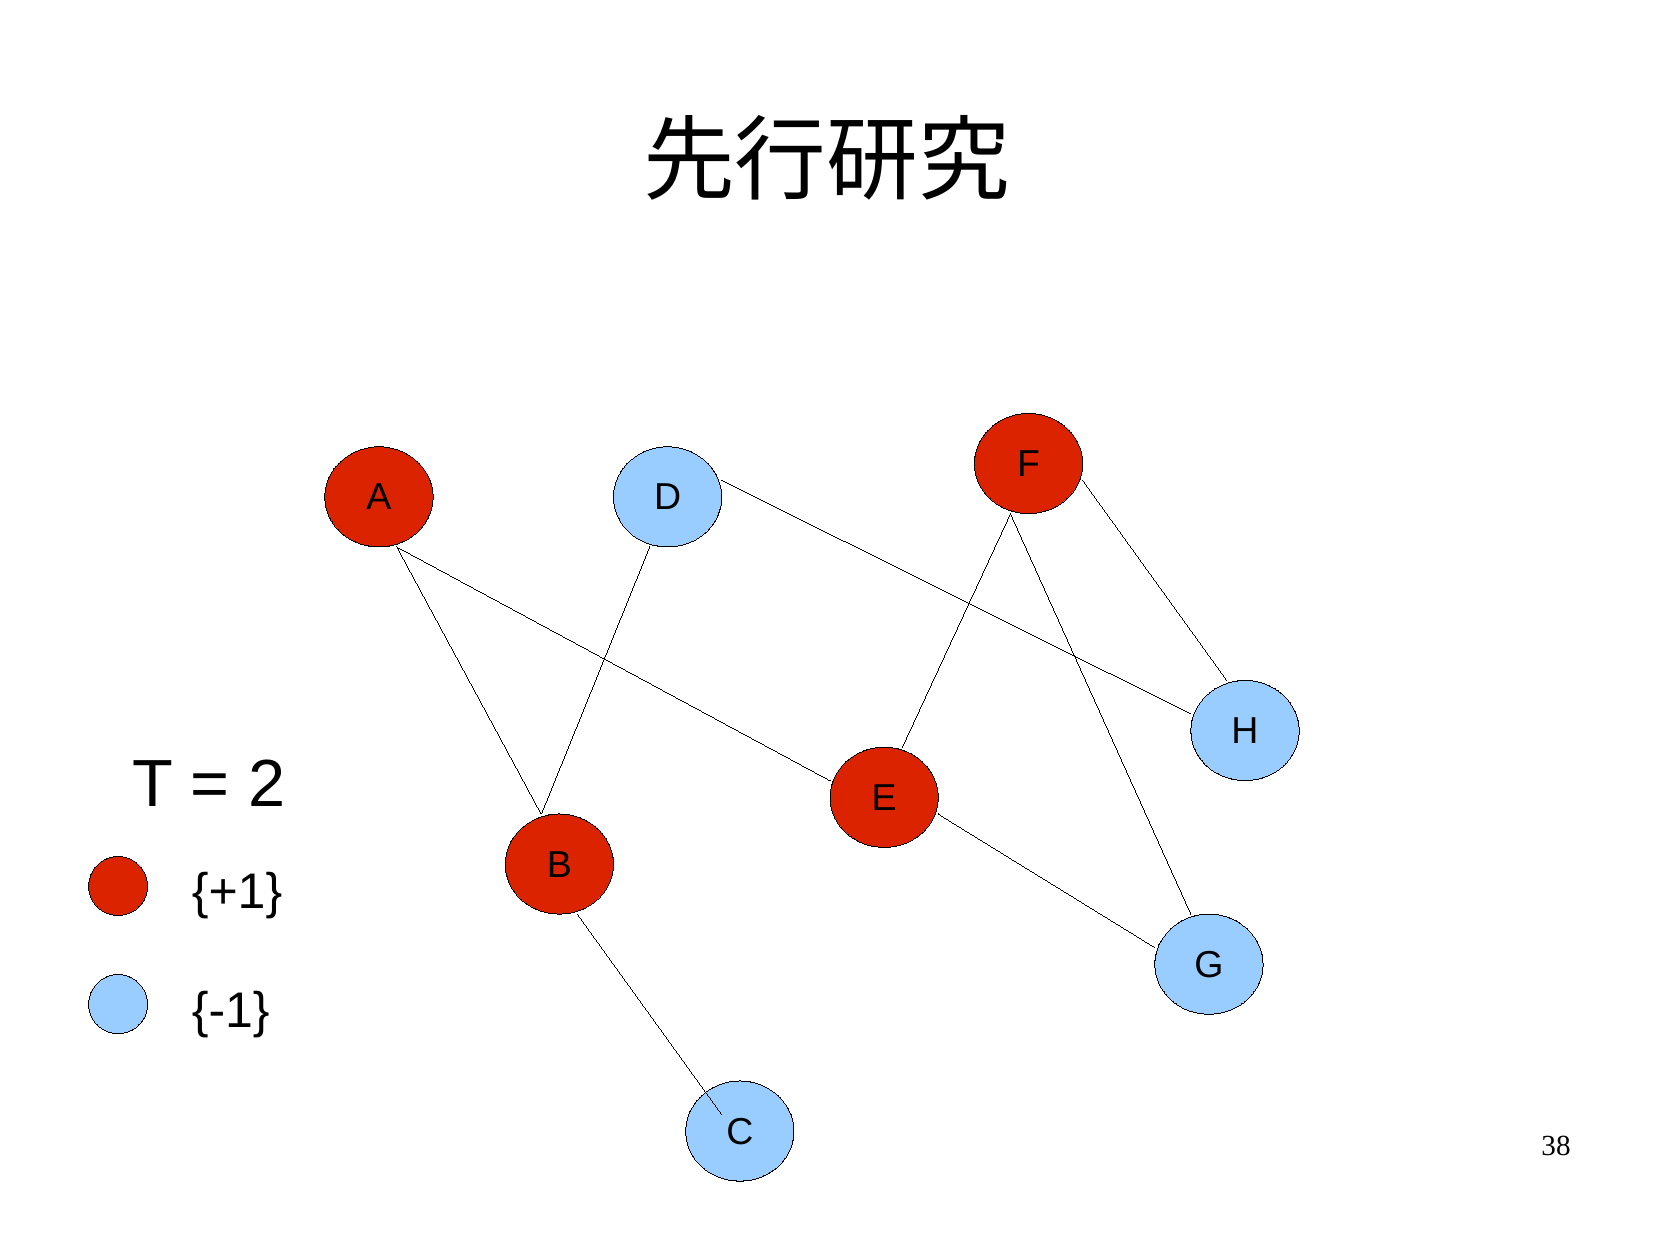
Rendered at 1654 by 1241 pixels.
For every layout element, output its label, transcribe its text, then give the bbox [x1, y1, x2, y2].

list [76, 215, 1565, 1034]
text_box C [685, 1080, 794, 1182]
text_box {-1} [177, 974, 384, 1046]
text_box {+1} [177, 856, 384, 927]
text_box T = 2 [118, 738, 325, 828]
text_box [88, 974, 148, 1034]
text_box [88, 856, 148, 916]
title 先行研究 [82, 49, 1571, 257]
